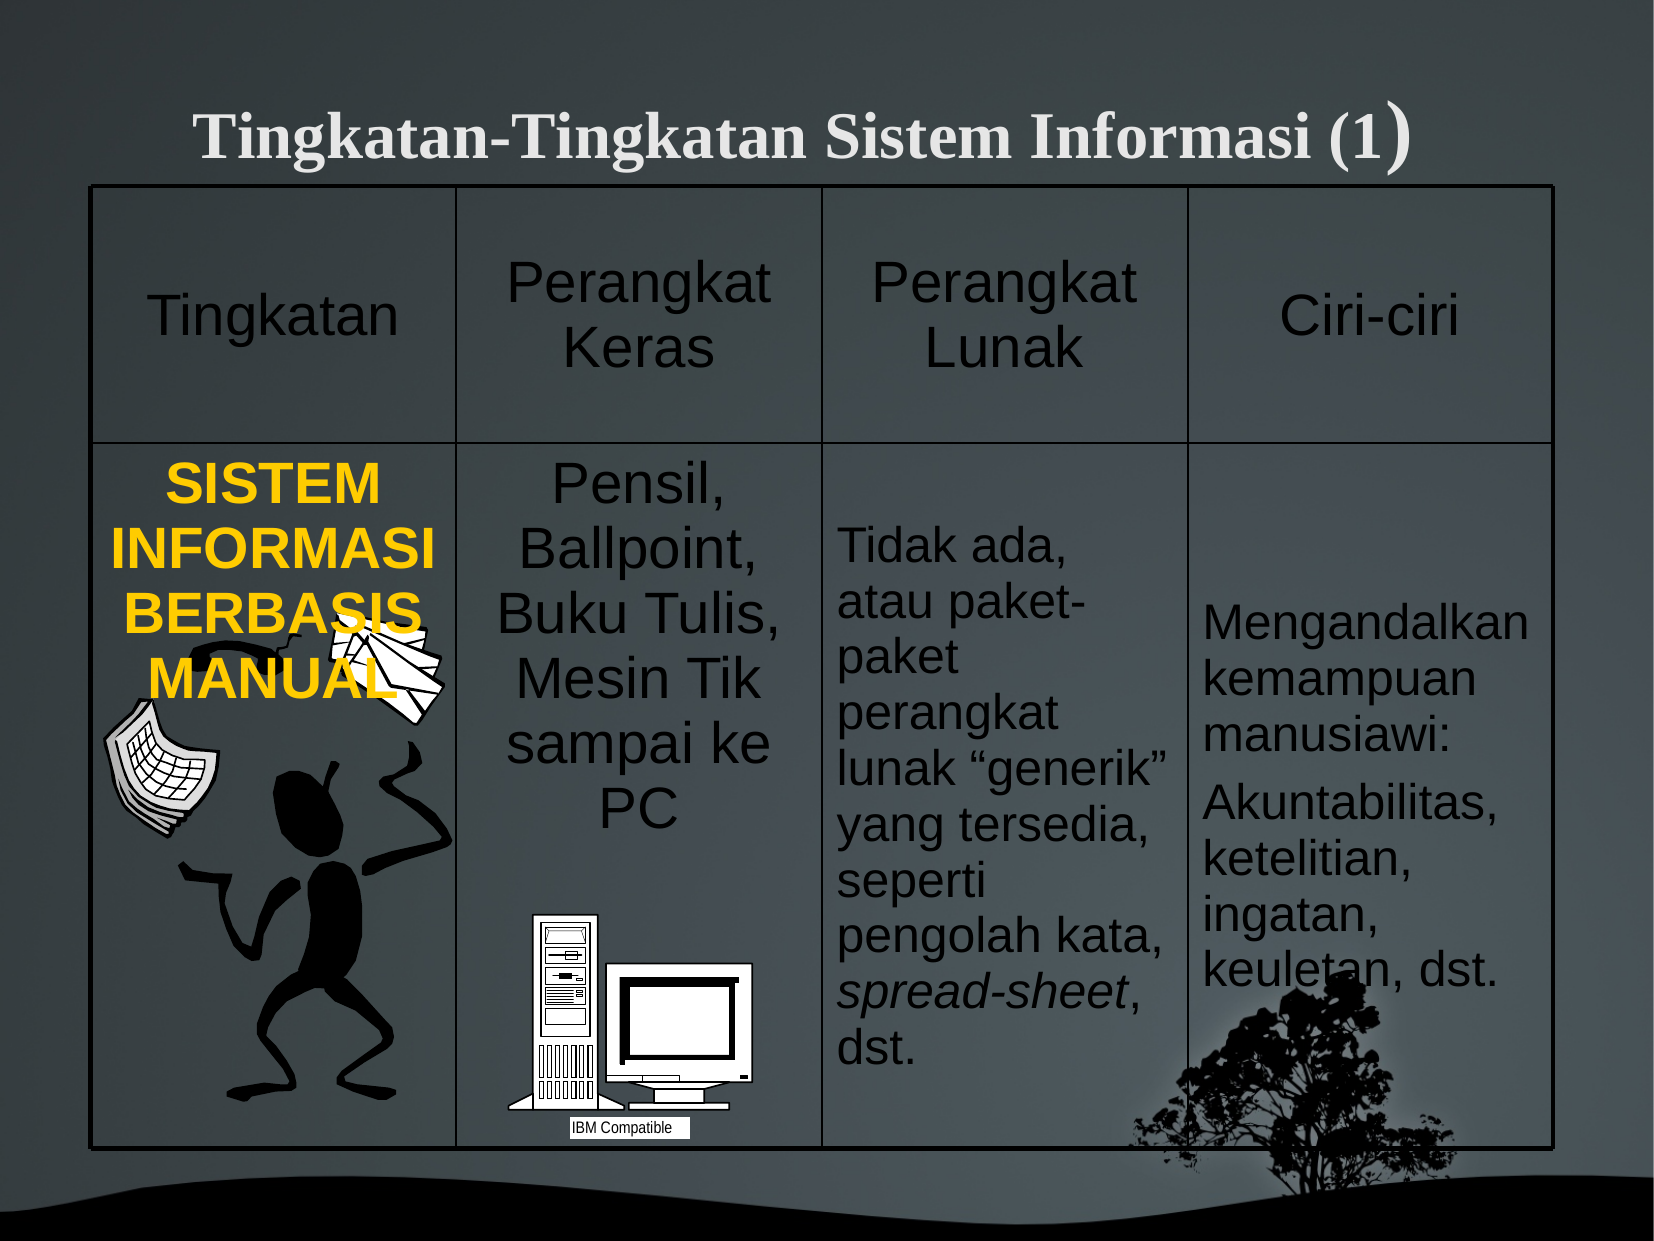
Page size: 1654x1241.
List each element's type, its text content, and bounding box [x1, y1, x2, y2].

text_box Tingkatan [93, 188, 455, 442]
text_box SISTEM INFORMASI BERBASIS MANUAL [93, 444, 455, 1146]
chart [503, 909, 758, 1149]
text_box Pensil, Ballpoint, Buku Tulis, Mesin Tik sampai ke PC [457, 444, 821, 1146]
text_box Perangkat Lunak [823, 188, 1187, 442]
text_box Ciri-ciri [1189, 188, 1551, 442]
text_box Tidak ada, atau paket-paket perangkat lunak “generik” yang tersedia, seperti pengolah kata, spread-sheet, dst. [823, 444, 1187, 1146]
text_box Mengandalkan kemampuan manusiawi: Akuntabilitas, ketelitian, ingatan, keuletan, dst. [1189, 444, 1551, 1146]
title Tingkatan-Tingkatan Sistem Informasi (1) [53, 67, 1554, 192]
text_box Perangkat Keras [457, 188, 821, 442]
picture [0, 0, 1654, 1241]
